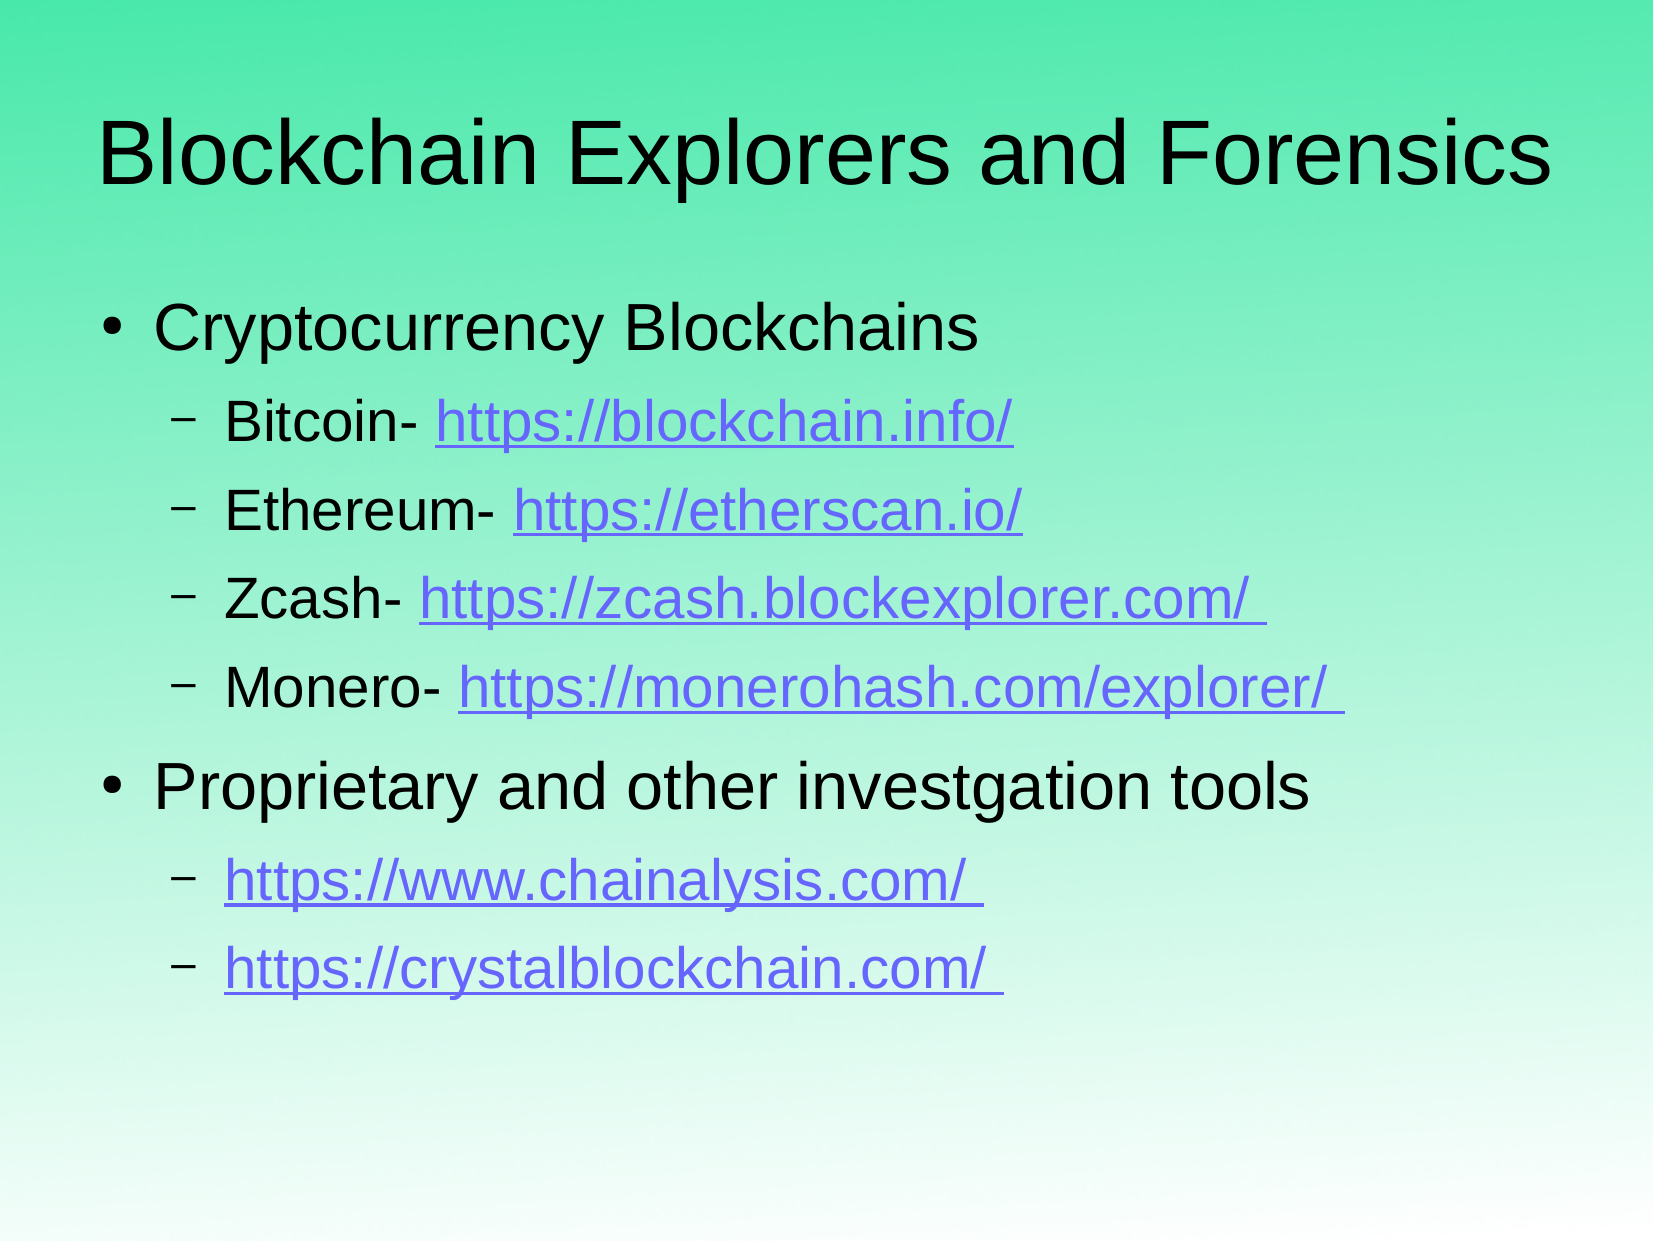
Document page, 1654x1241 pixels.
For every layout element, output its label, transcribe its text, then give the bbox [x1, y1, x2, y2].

title Blockchain Explorers and Forensics [82, 49, 1571, 257]
picture [0, 0, 1654, 1241]
list Cryptocurrency Blockchains Bitcoin- https://blockchain.info/ Ethereum- https://etherscan.io/ Zcash- https://zcash.blockexplorer.com/ Monero- https://monerohash.com/explorer/ Proprietary and other investgation tools https://www.chainalysis.com/ https://crystalblockchain.com/ [82, 290, 1571, 1010]
